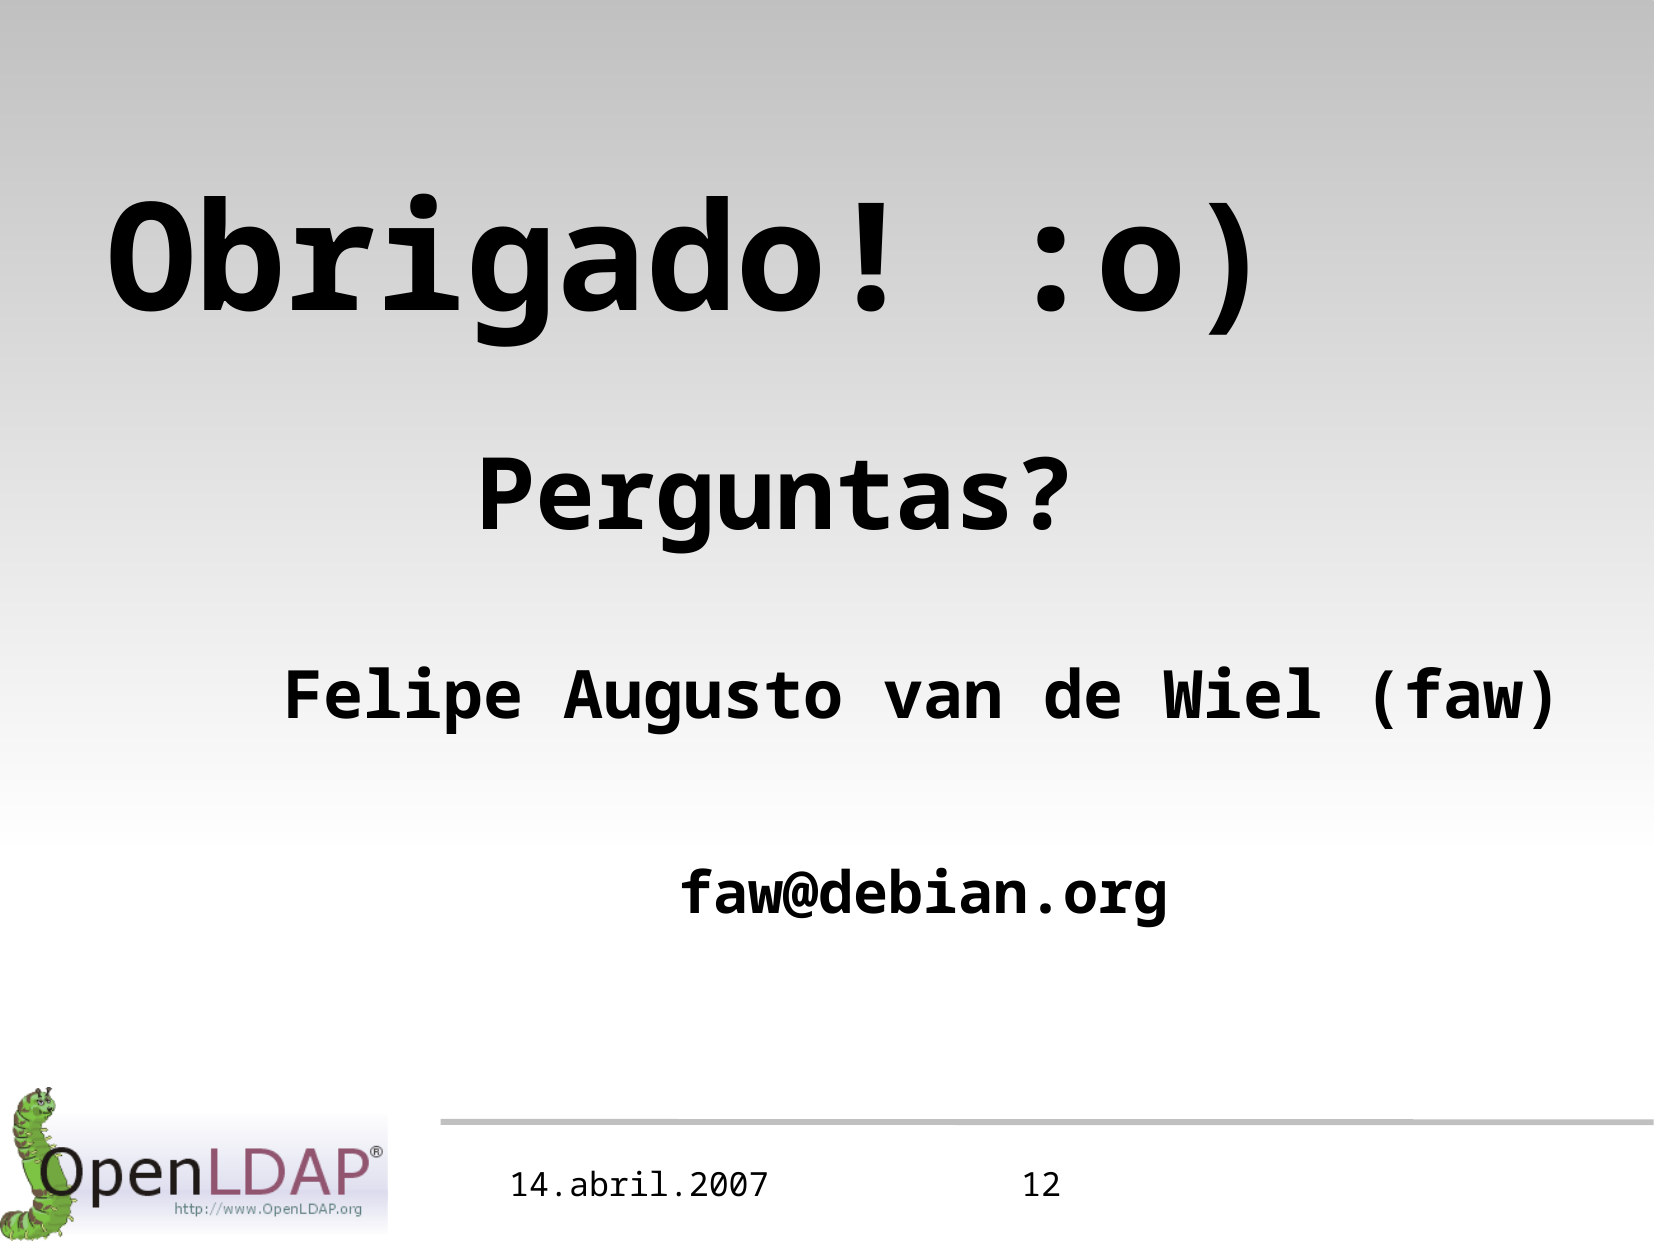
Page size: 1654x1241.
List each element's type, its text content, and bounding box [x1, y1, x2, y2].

text_box Felipe Augusto van de Wiel (faw) faw@debian.org [283, 647, 1574, 922]
picture [0, 1087, 388, 1241]
text_box Obrigado! :o) Perguntas? [106, 150, 1280, 521]
